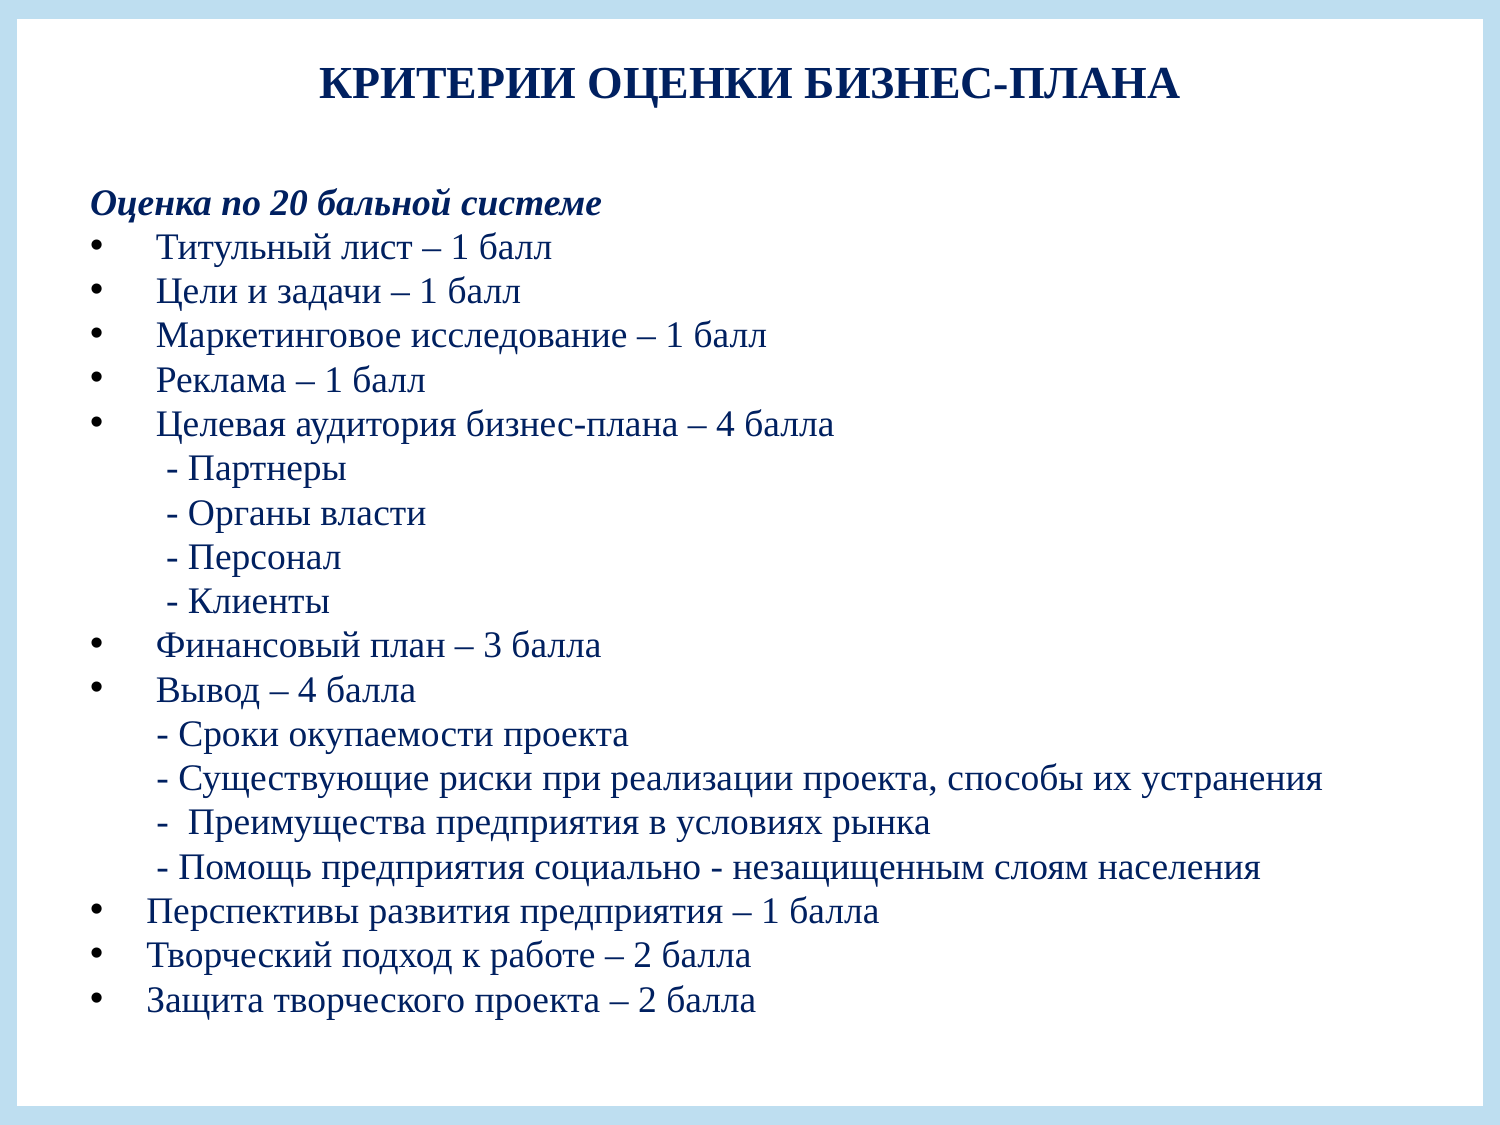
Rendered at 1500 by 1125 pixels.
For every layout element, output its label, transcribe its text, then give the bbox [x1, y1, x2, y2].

list Оценка по 20 бальной системе Титульный лист – 1 балл Цели и задачи – 1 балл Маркетинговое исследование – 1 балл Реклама – 1 балл Целевая аудитория бизнес-плана – 4 балла - Партнеры - Органы власти - Персонал - Клиенты Финансовый план – 3 балла Вывод – 4 балла - Сроки окупаемости проекта - Существующие риски при реализации проекта, способы их устранения - Преимущества предприятия в условиях рынка - Помощь предприятия социально - незащищенным слоям населения Перспективы развития предприятия – 1 балла Творческий подход к работе – 2 балла Защита творческого проекта – 2 балла [75, 125, 1426, 1071]
picture [17, 19, 1483, 1106]
title КРИТЕРИИ ОЦЕНКИ БИЗНЕС-ПЛАНА [75, 45, 1426, 125]
